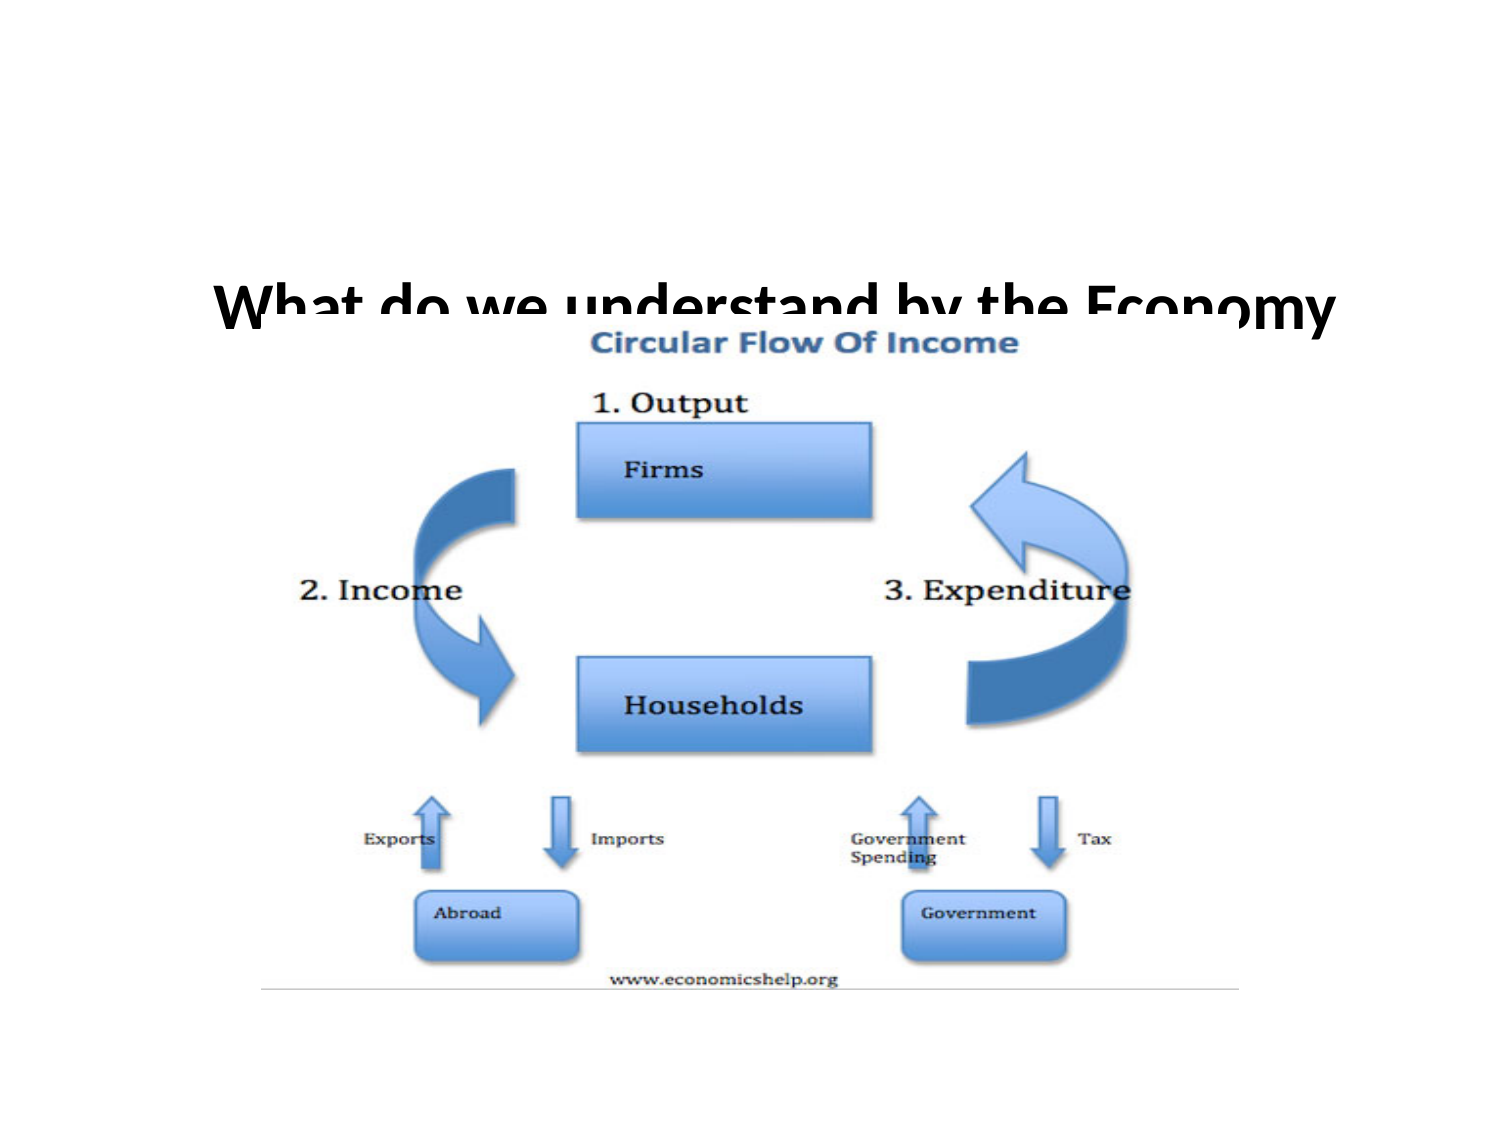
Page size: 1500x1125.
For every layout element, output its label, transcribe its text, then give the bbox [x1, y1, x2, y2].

title What do we understand by the Economy [100, 255, 1451, 375]
picture [261, 314, 1239, 990]
